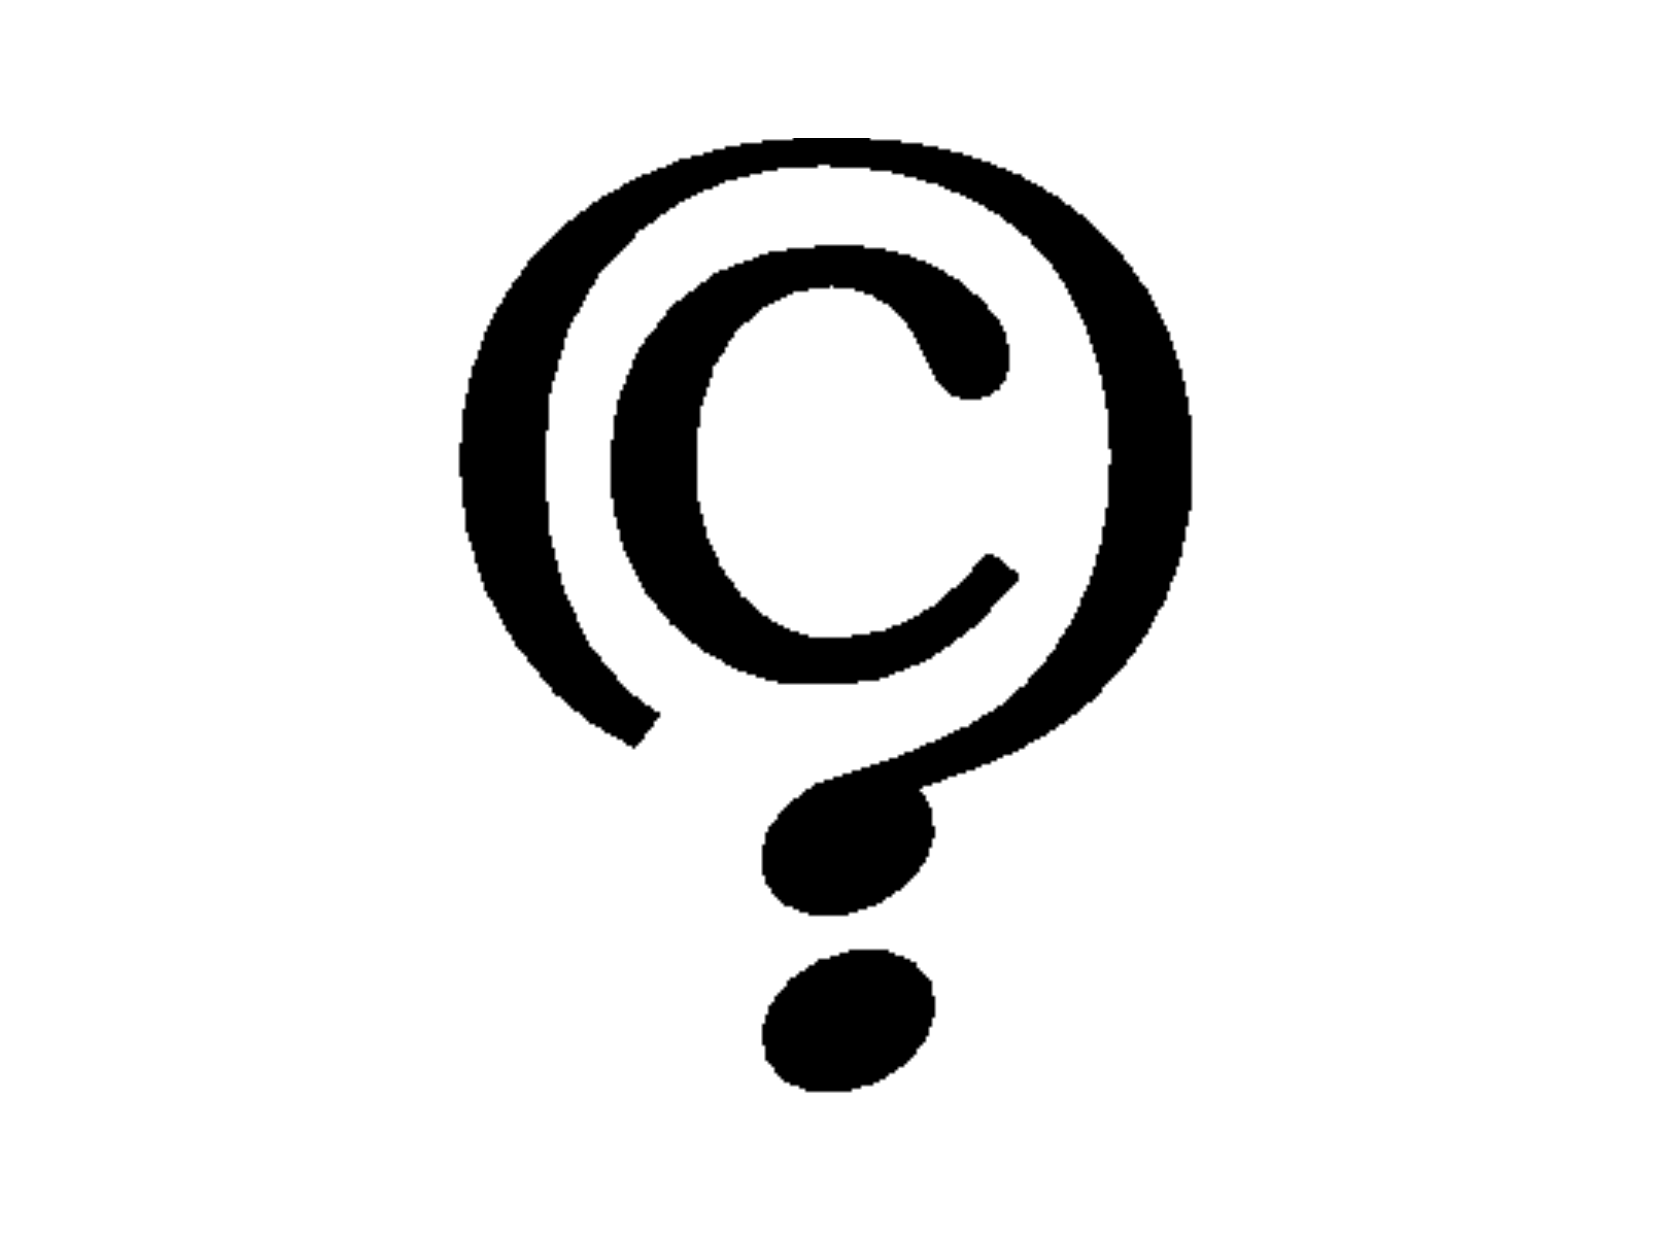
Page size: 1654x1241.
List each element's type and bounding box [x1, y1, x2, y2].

picture [451, 138, 1202, 1099]
